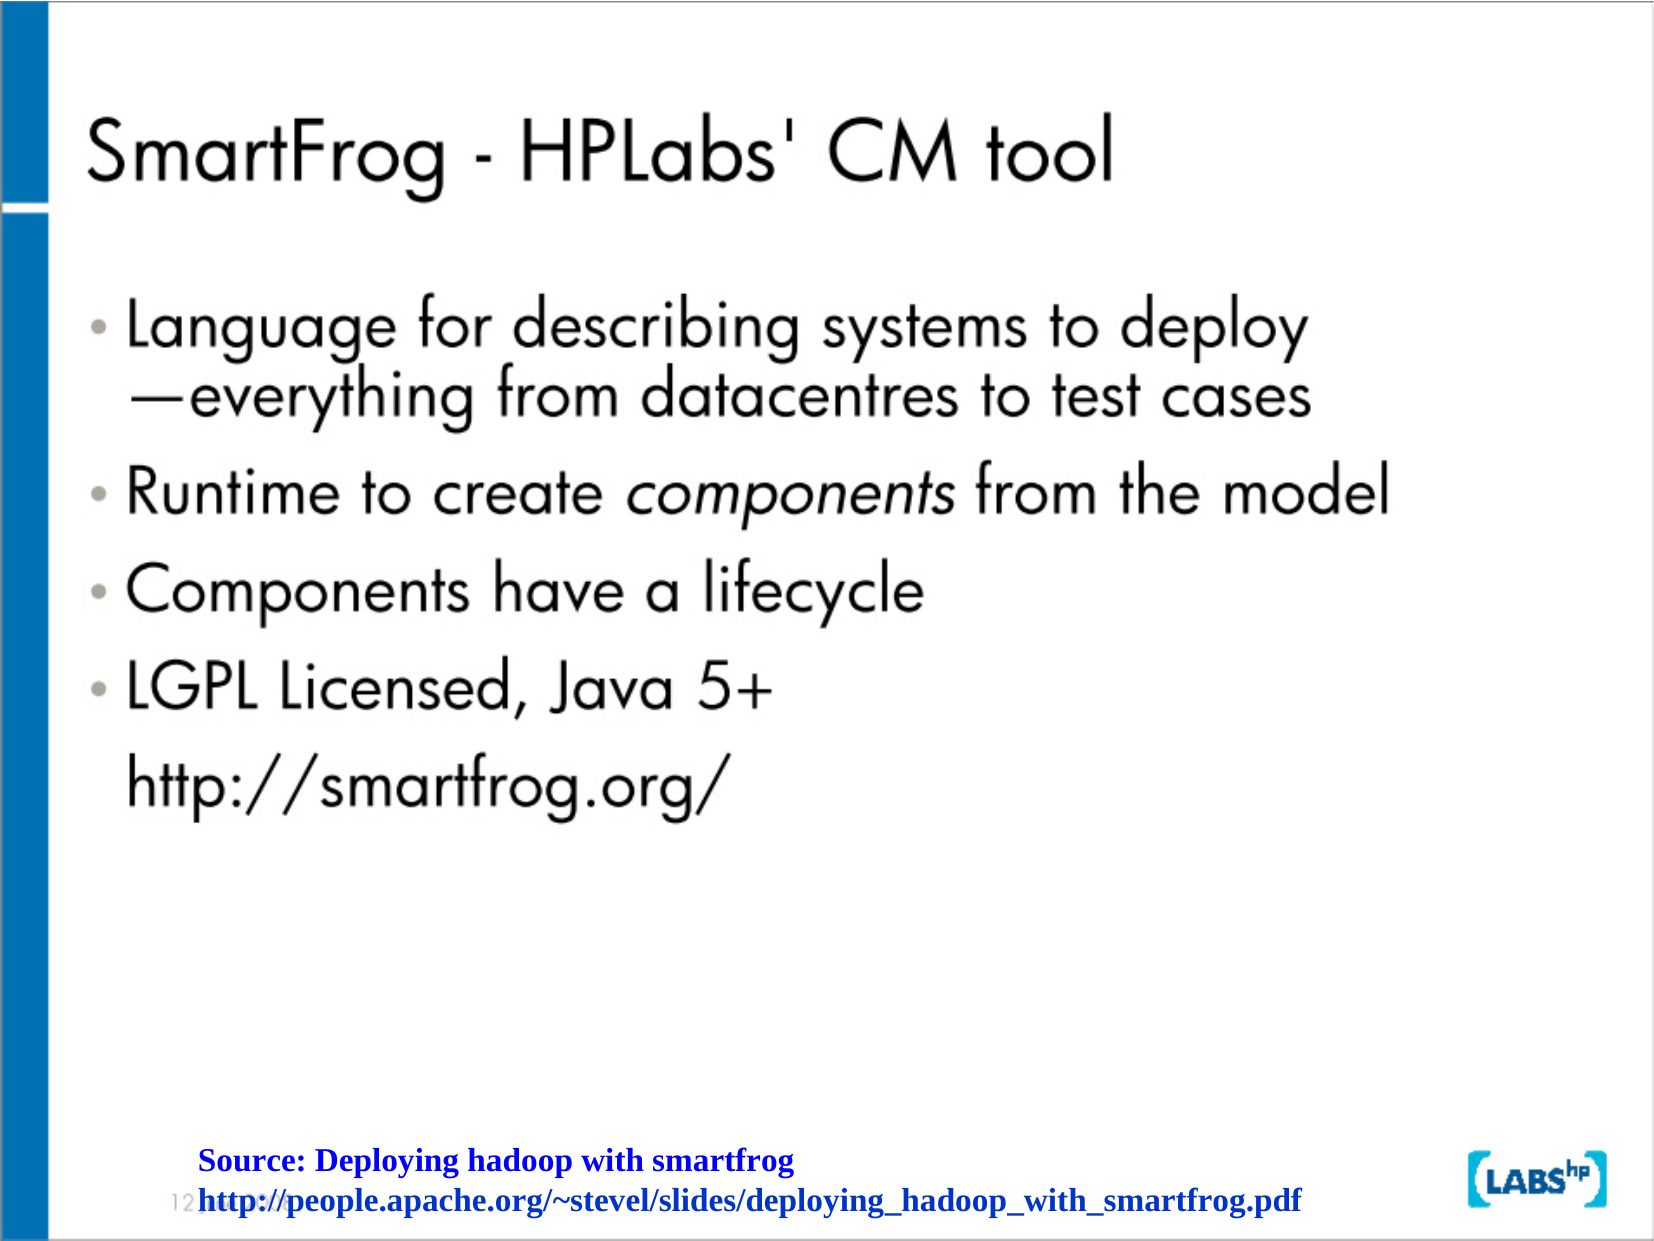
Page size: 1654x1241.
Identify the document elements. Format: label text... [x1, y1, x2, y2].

picture [0, 1, 1654, 1241]
text_box Source: Deploying hadoop with smartfrog http://people.apache.org/~stevel/slides/deploying_hadoop_with_smartfrog.pdf [183, 1128, 1512, 1220]
